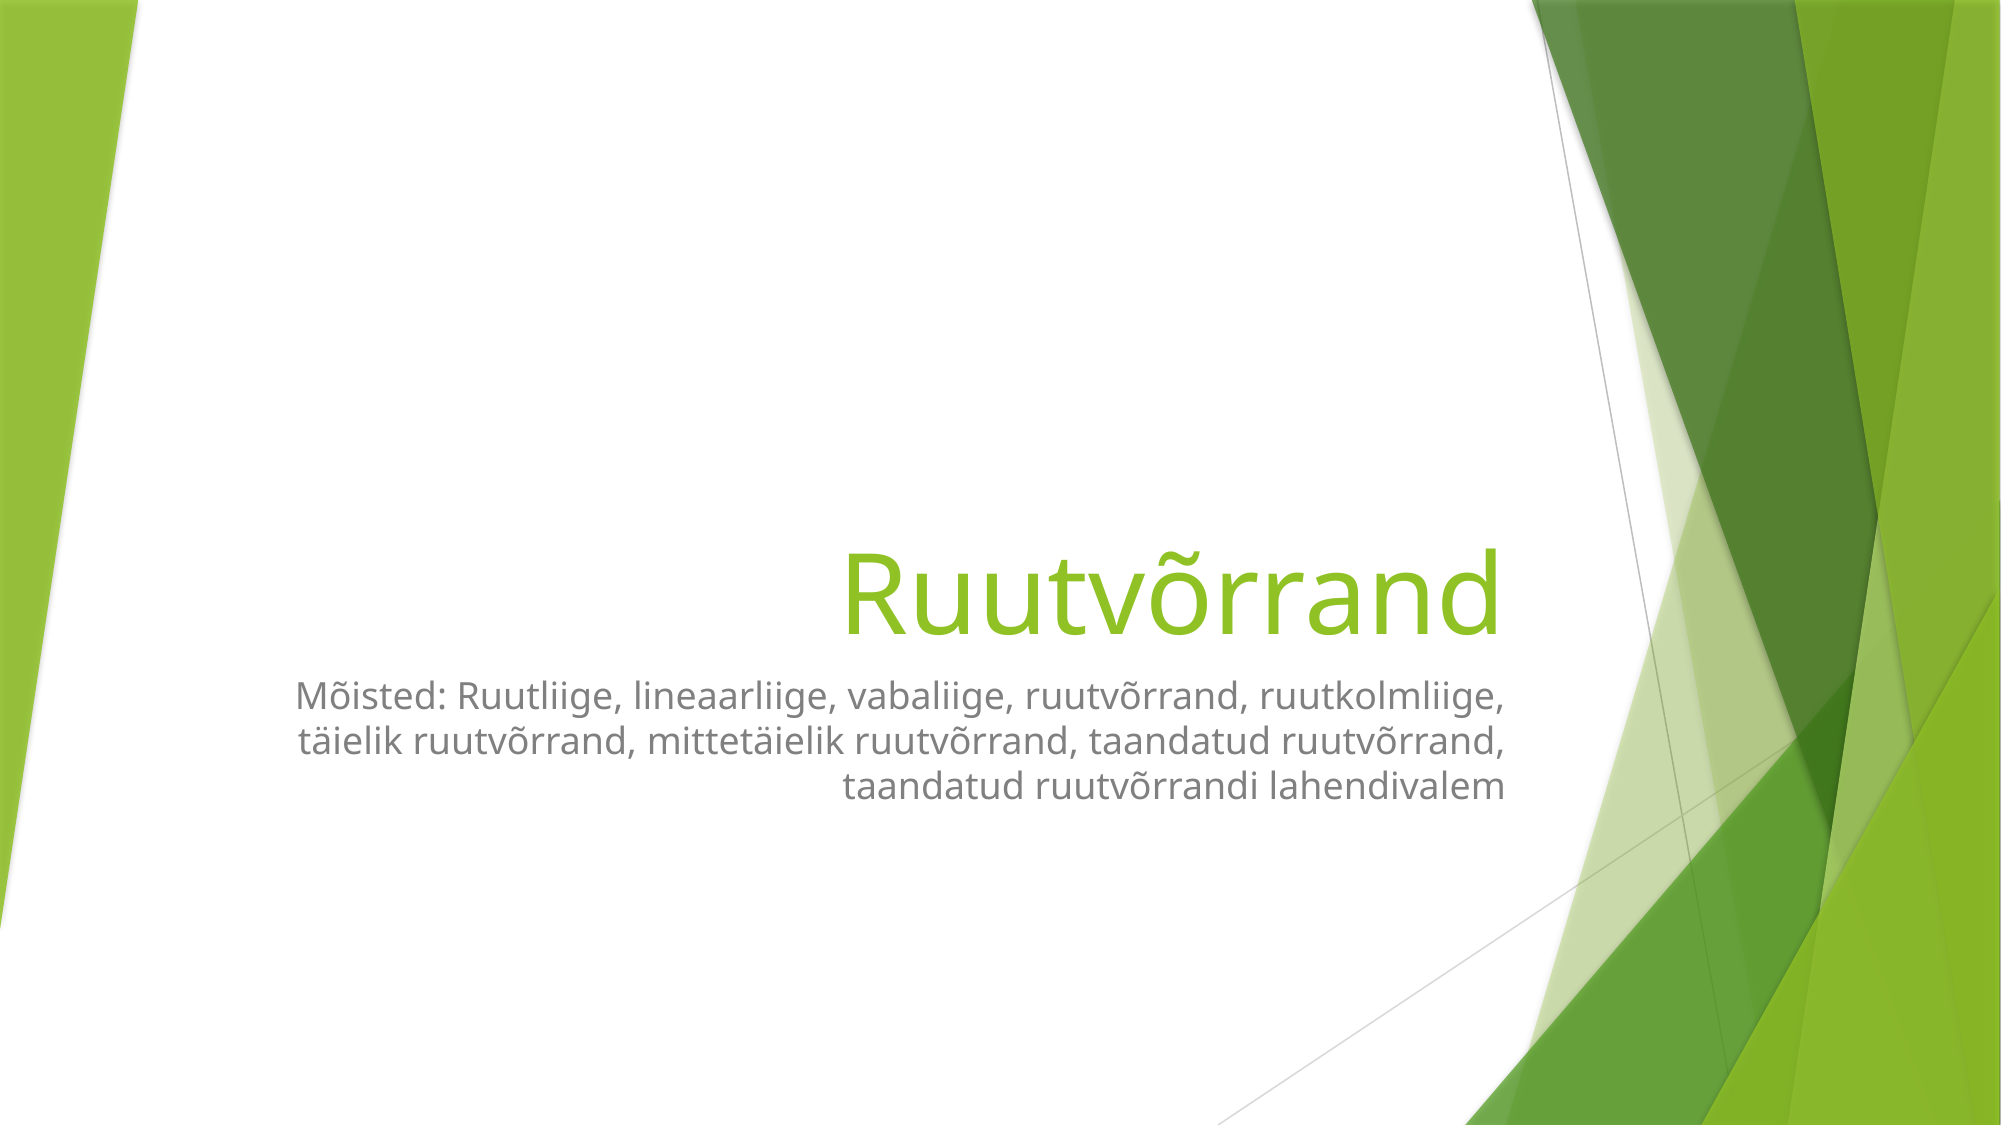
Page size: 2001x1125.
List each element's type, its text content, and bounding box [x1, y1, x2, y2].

title Ruutvõrrand [247, 394, 1522, 664]
subtitle Mõisted: Ruutliige, lineaarliige, vabaliige, ruutvõrrand, ruutkolmliige, täielik ruutvõrrand, mittetäielik ruutvõrrand, taandatud ruutvõrrand, taandatud ruutvõrrandi lahendivalem [247, 664, 1522, 845]
